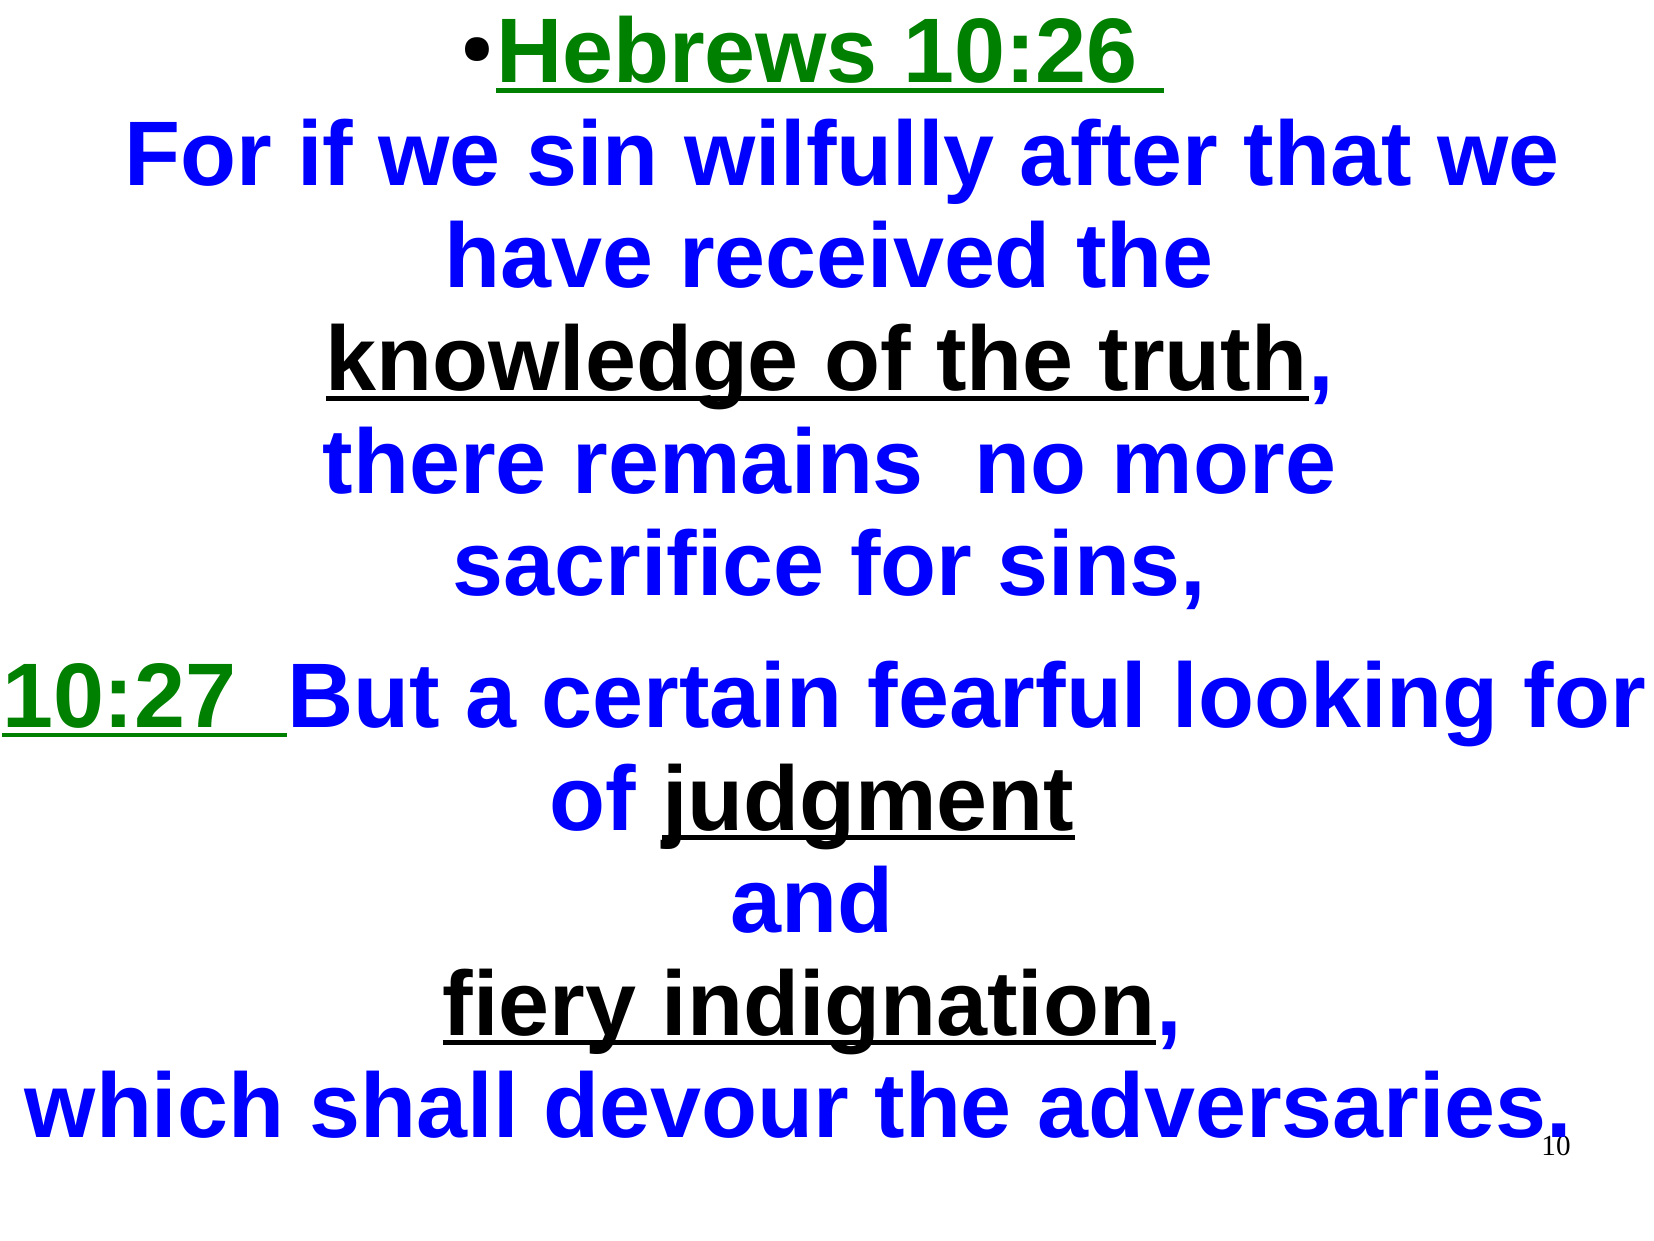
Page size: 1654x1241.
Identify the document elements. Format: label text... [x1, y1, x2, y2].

list Hebrews 10:26 For if we sin wilfully after that we have received the knowledge of the truth, there remains no more sacrifice for sins, 10:27 But a certain fearful looking for of judgment and fiery indignation, which shall devour the adversaries. [0, 0, 1651, 1238]
